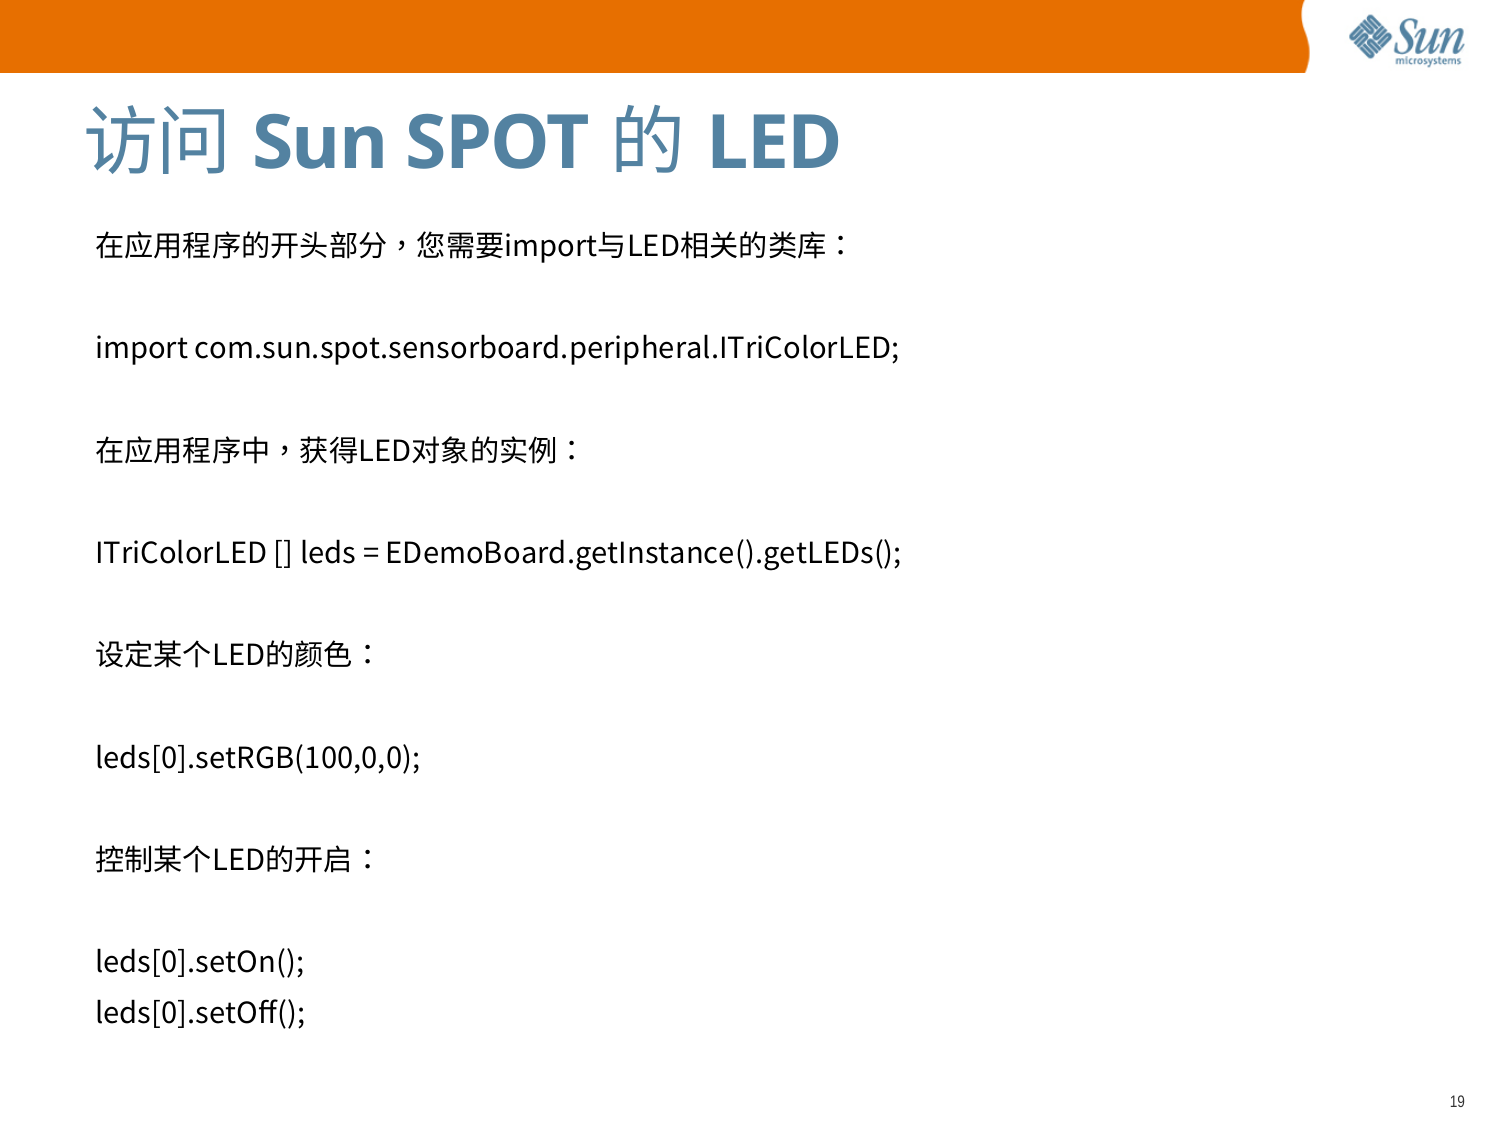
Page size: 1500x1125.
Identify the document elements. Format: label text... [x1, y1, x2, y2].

title 访问Sun SPOT的LED [83, 94, 1446, 199]
text_box 在应用程序的开头部分，您需要import与LED相关的类库： import com.sun.spot.sensorboard.peripheral.ITriColorLED; 在应用程序中，获得LED对象的实例： ITriColorLED [] leds = EDemoBoard.getInstance().getLEDs(); 设定某个LED的颜色： leds[0].setRGB(100,0,0); 控制某个LED的开启： leds[0].setOn(); leds[0].setOff(); [95, 227, 1480, 953]
picture [0, 0, 1500, 73]
